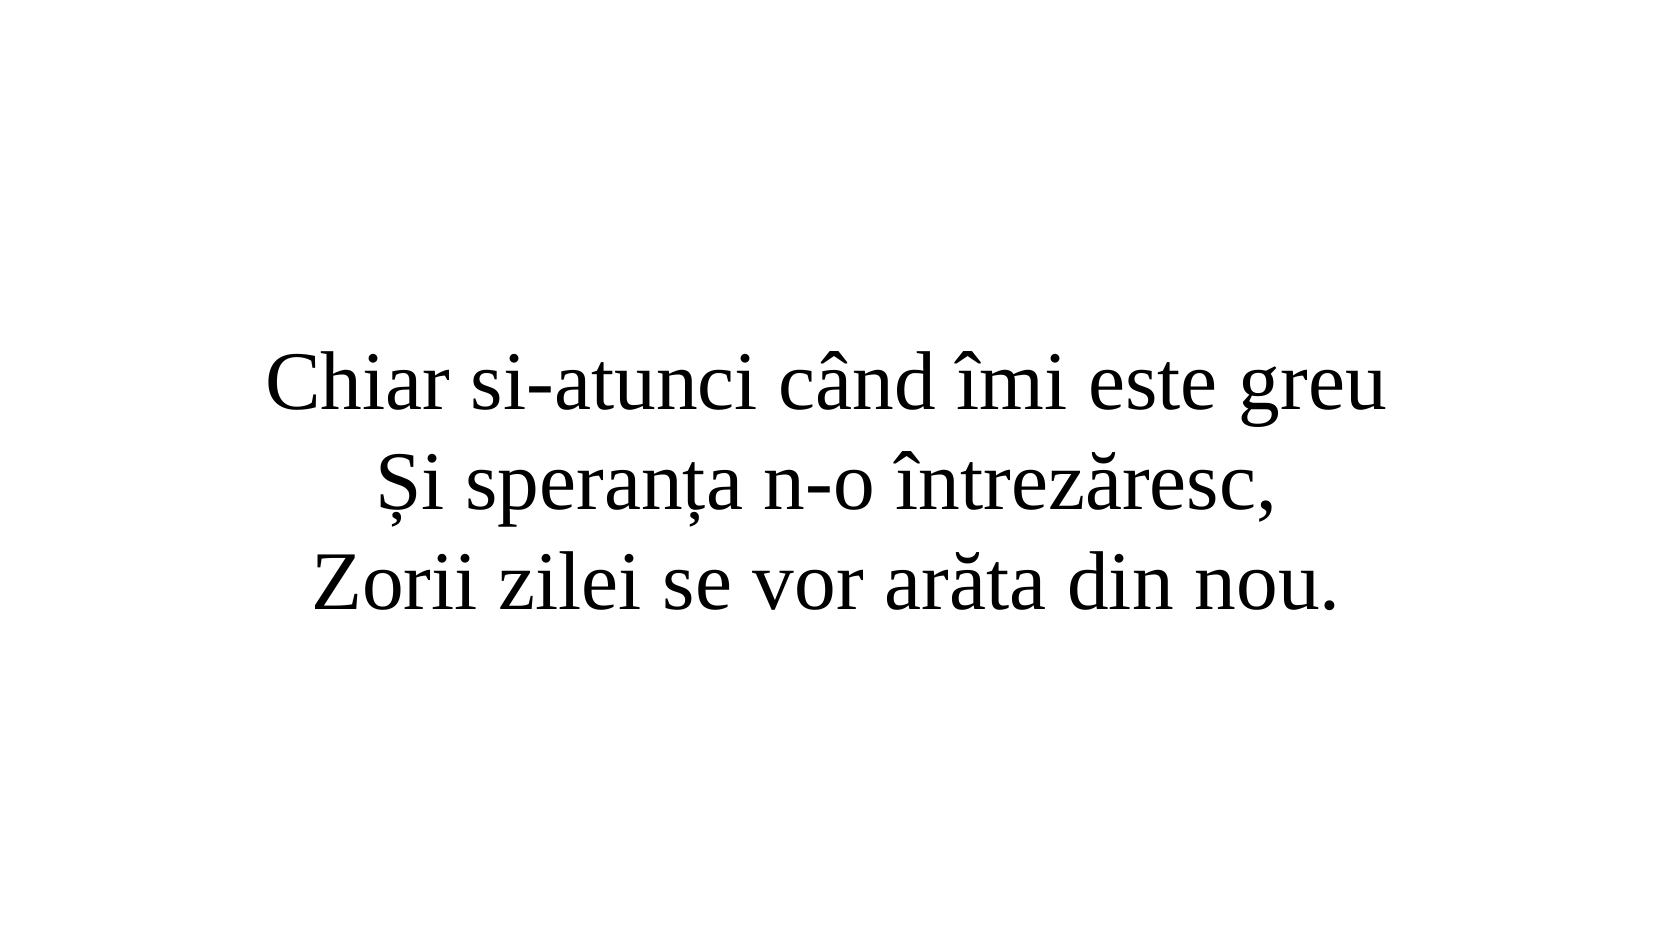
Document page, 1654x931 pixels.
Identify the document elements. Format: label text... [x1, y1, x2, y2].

subtitle Chiar si-atunci când îmi este greu Și speranța n-o întrezăresc, Zorii zilei se vor arăta din nou. [0, 318, 1654, 593]
